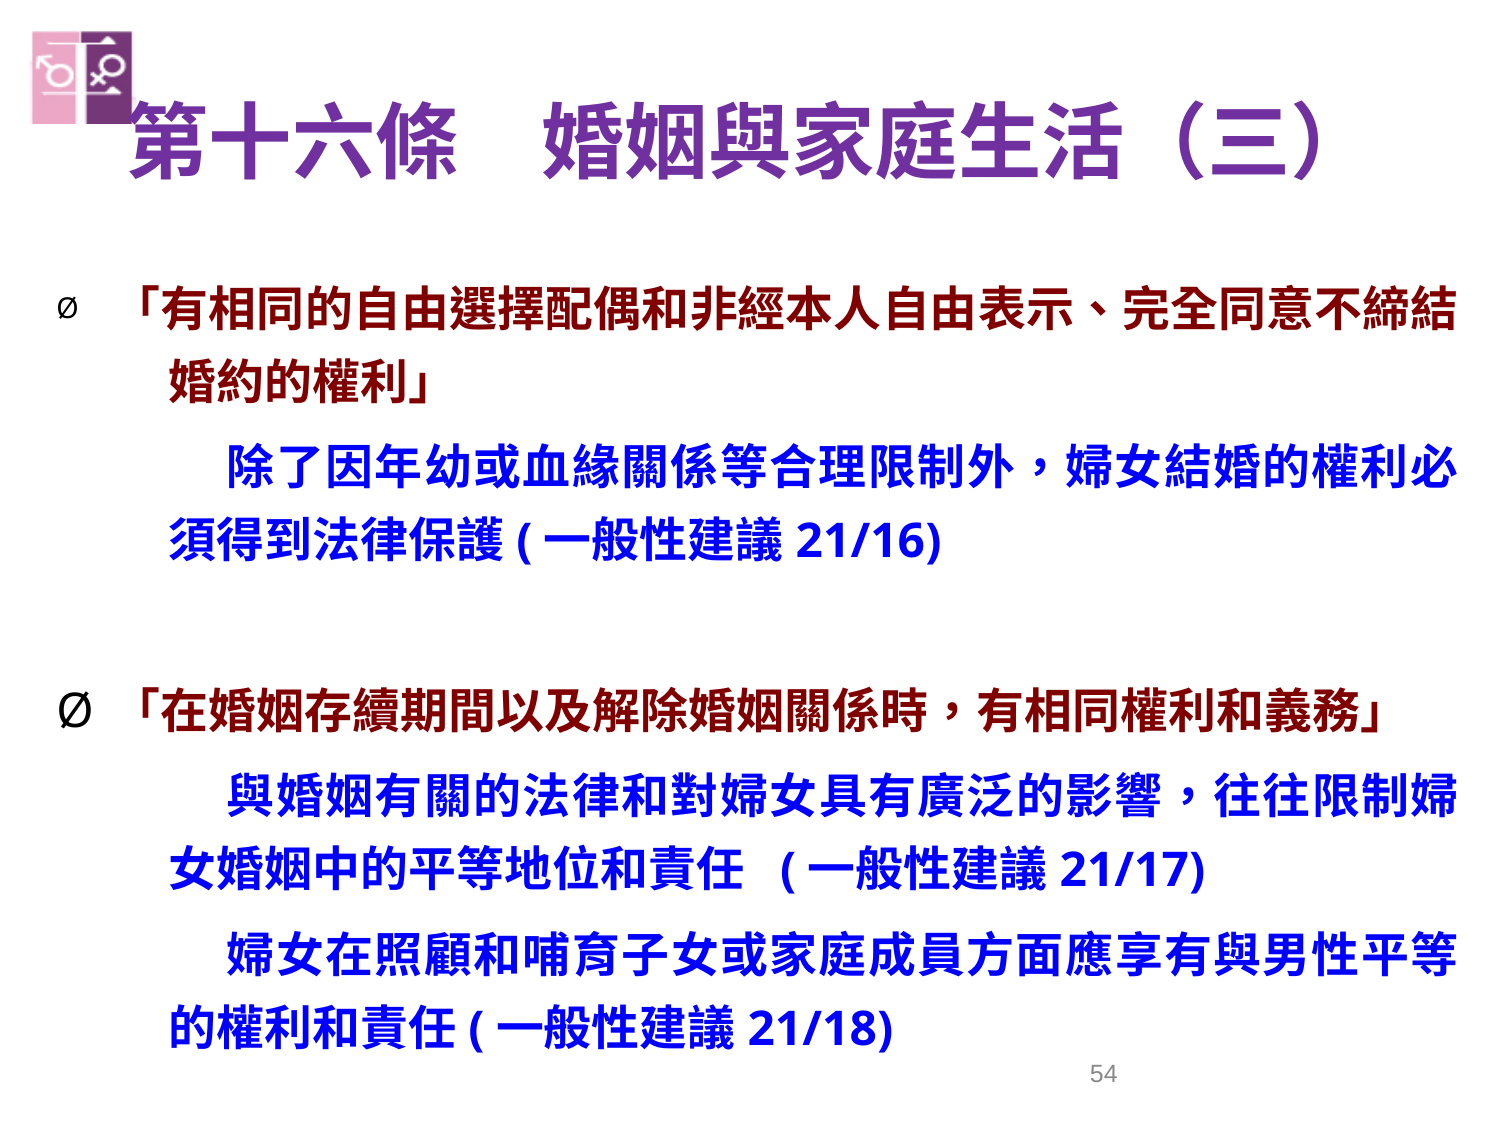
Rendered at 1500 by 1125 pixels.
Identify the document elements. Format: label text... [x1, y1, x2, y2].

text_box 54 [1074, 1042, 1426, 1103]
list 「有相同的自由選擇配偶和非經本人自由表示、完全同意不締結婚約的權利」 除了因年幼或血緣關係等合理限制外，婦女結婚的權利必須得到法律保護(一般性建議21/16) 「在婚姻存續期間以及解除婚姻關係時，有相同權利和義務」 與婚姻有關的法律和對婦女具有廣泛的影響，往往限制婦女婚姻中的平等地位和責任 (一般性建議21/17) 婦女在照顧和哺育子女或家庭成員方面應享有與男性平等的權利和責任(一般性建議21/18) [41, 255, 1474, 1083]
title 第十六條 婚姻與家庭生活（三） [75, 45, 1426, 233]
